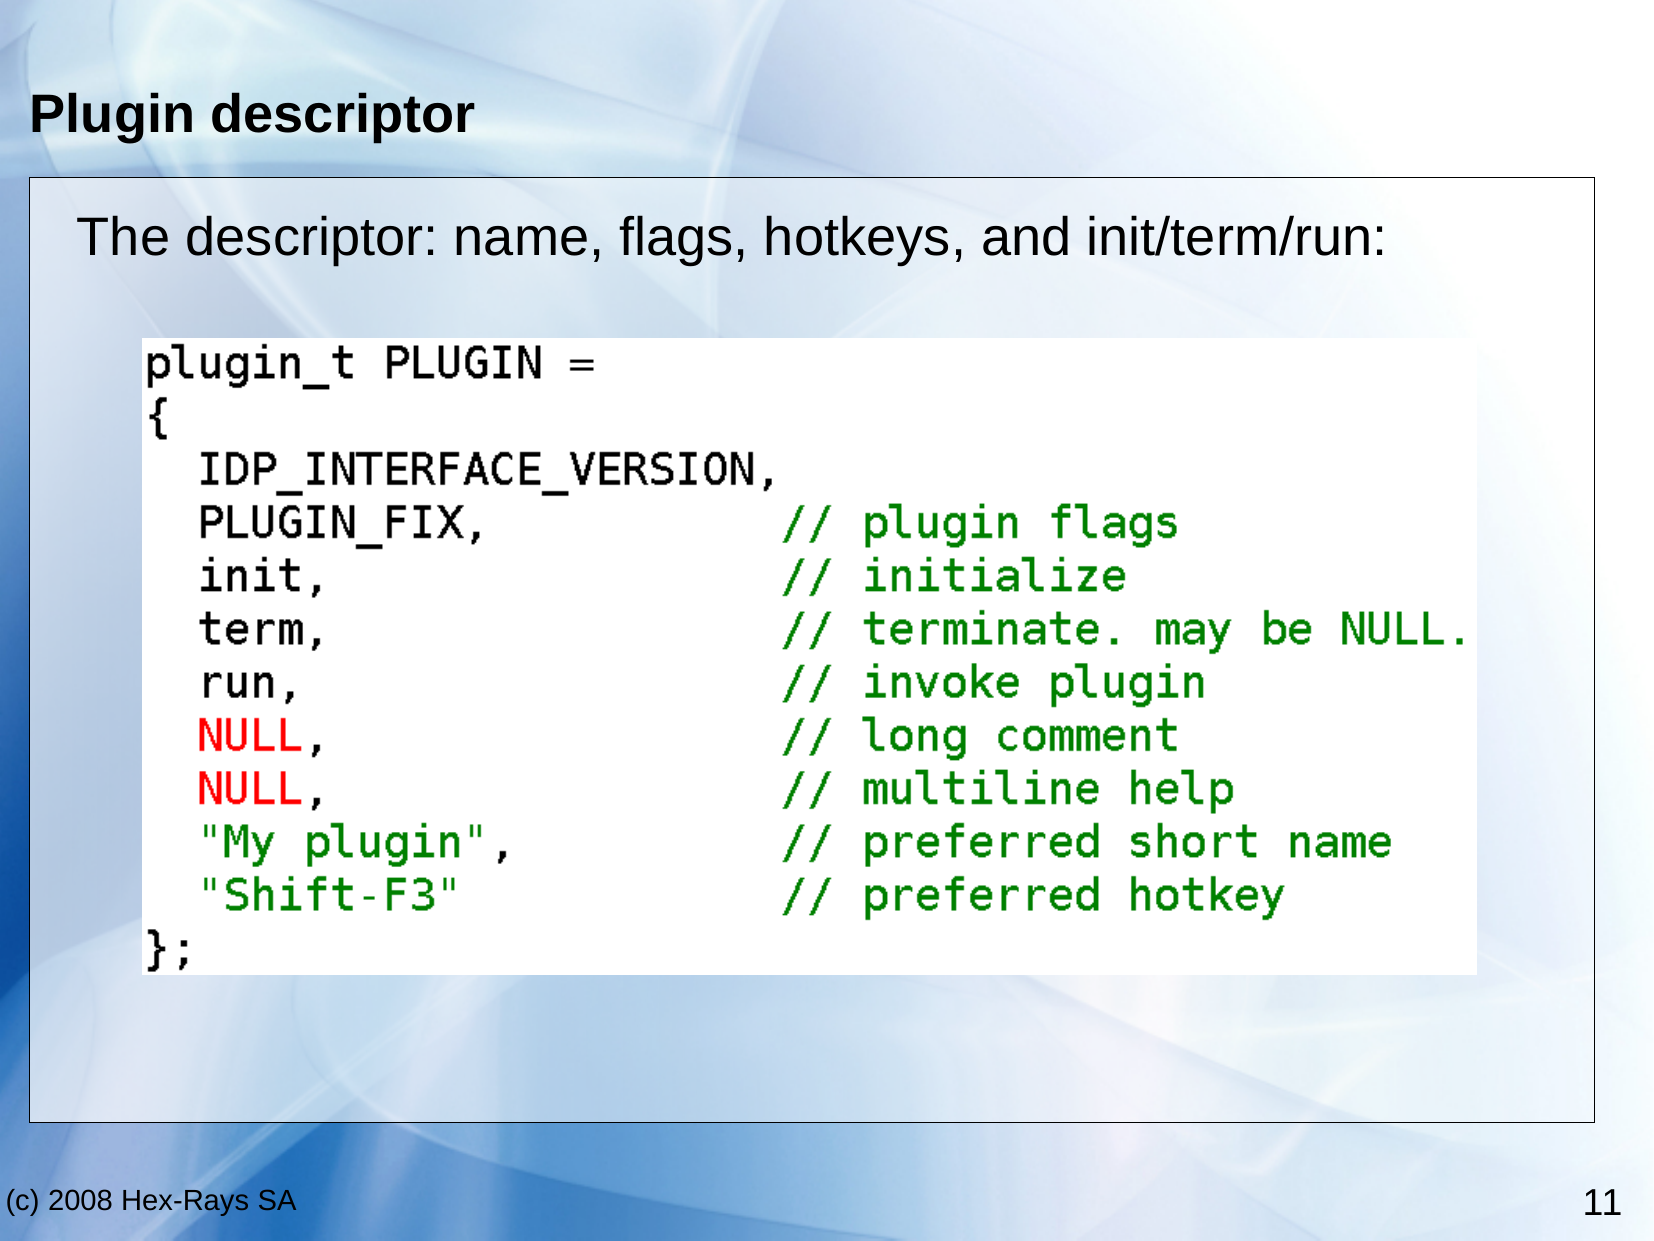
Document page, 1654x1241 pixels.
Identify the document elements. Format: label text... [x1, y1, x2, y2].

list The descriptor: name, flags, hotkeys, and init/term/run: [59, 206, 1536, 1123]
picture [0, 0, 1654, 1241]
title Plugin descriptor [29, 49, 1506, 178]
